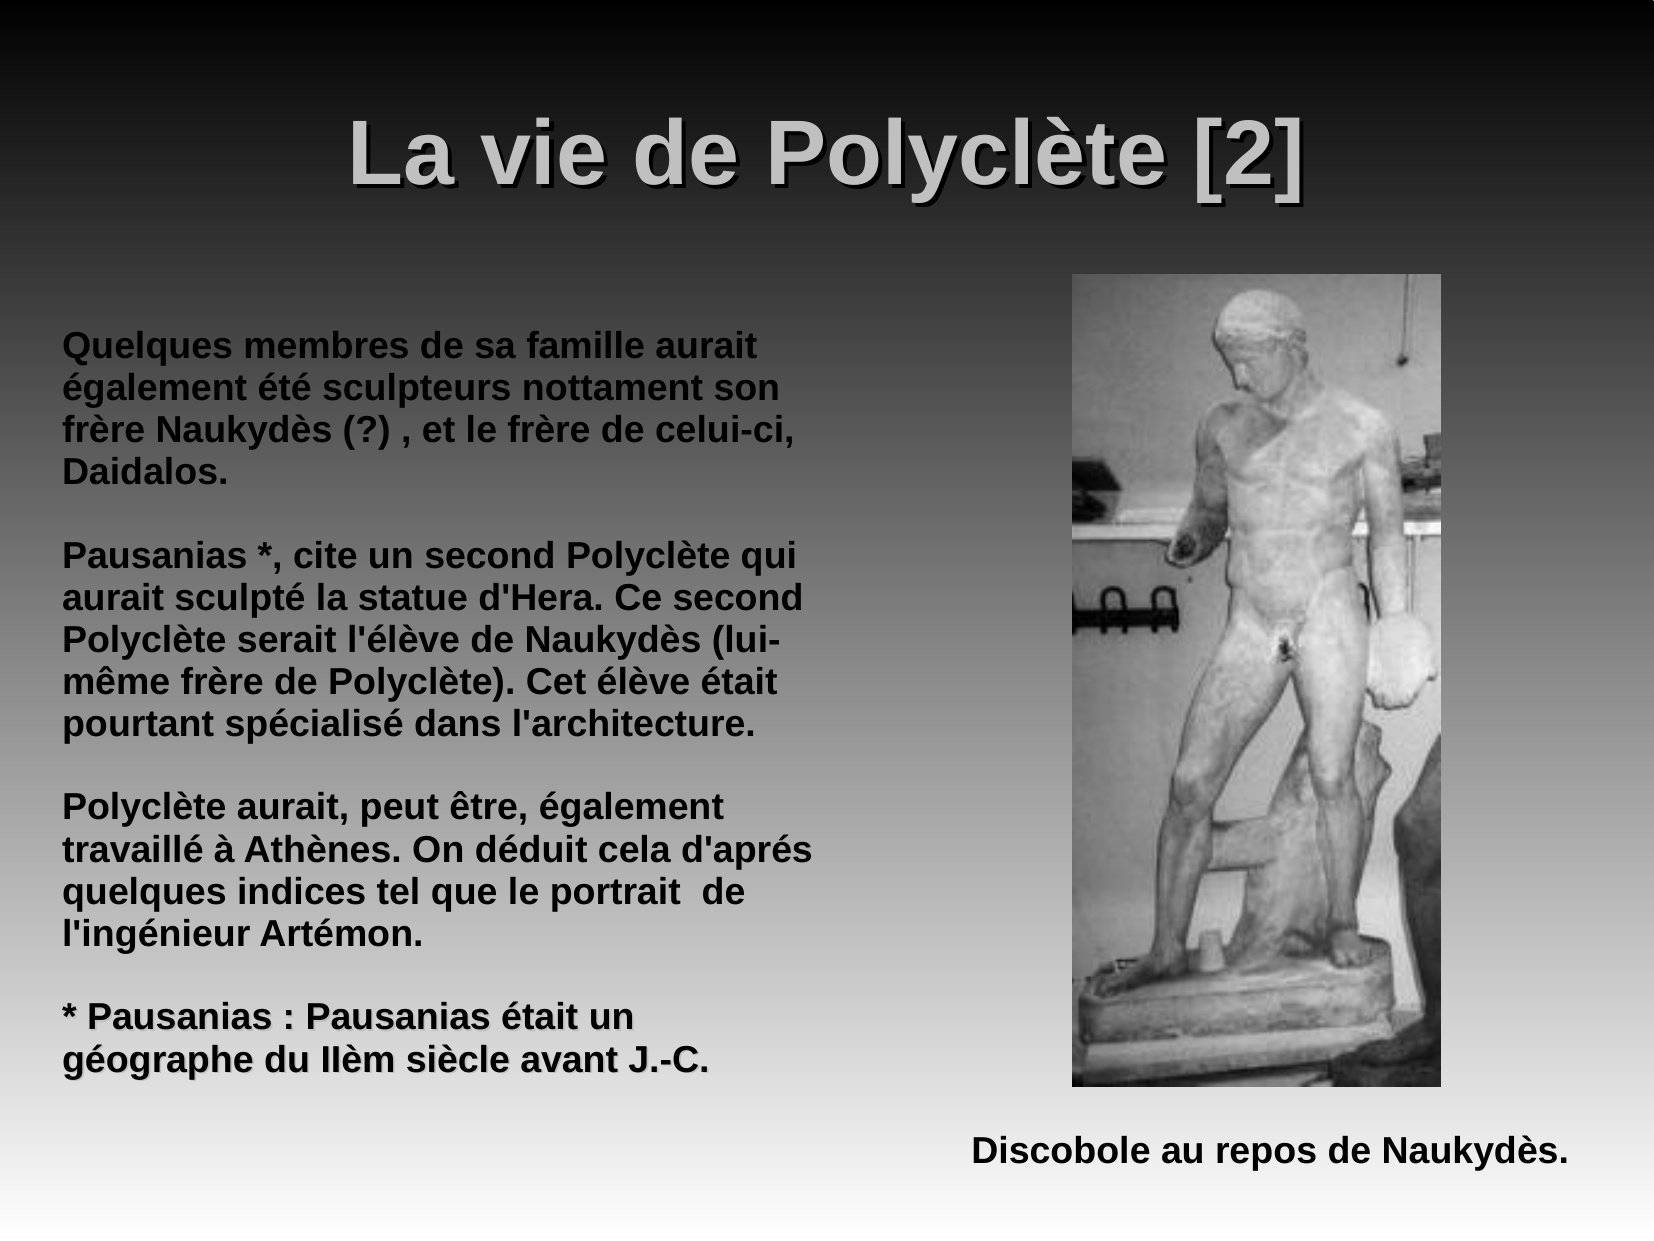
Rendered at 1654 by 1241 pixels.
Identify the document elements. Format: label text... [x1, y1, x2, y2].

title La vie de Polyclète [2] [82, 49, 1571, 257]
text_box Discobole au repos de Naukydès. [956, 1122, 1619, 1181]
text_box Quelques membres de sa famille aurait également été sculpteurs nottament son frère Naukydès (?) , et le frère de celui-ci, Daidalos. Pausanias *, cite un second Polyclète qui aurait sculpté la statue d'Hera. Ce second Polyclète serait l'élève de Naukydès (lui-même frère de Polyclète). Cet élève était pourtant spécialisé dans l'architecture. Polyclète aurait, peut être, également travaillé à Athènes. On déduit cela d'aprés quelques indices tel que le portrait de l'ingénieur Artémon. * Pausanias : Pausanias était un géographe du IIèm siècle avant J.-C. [47, 316, 851, 1110]
picture [1072, 274, 1441, 1087]
